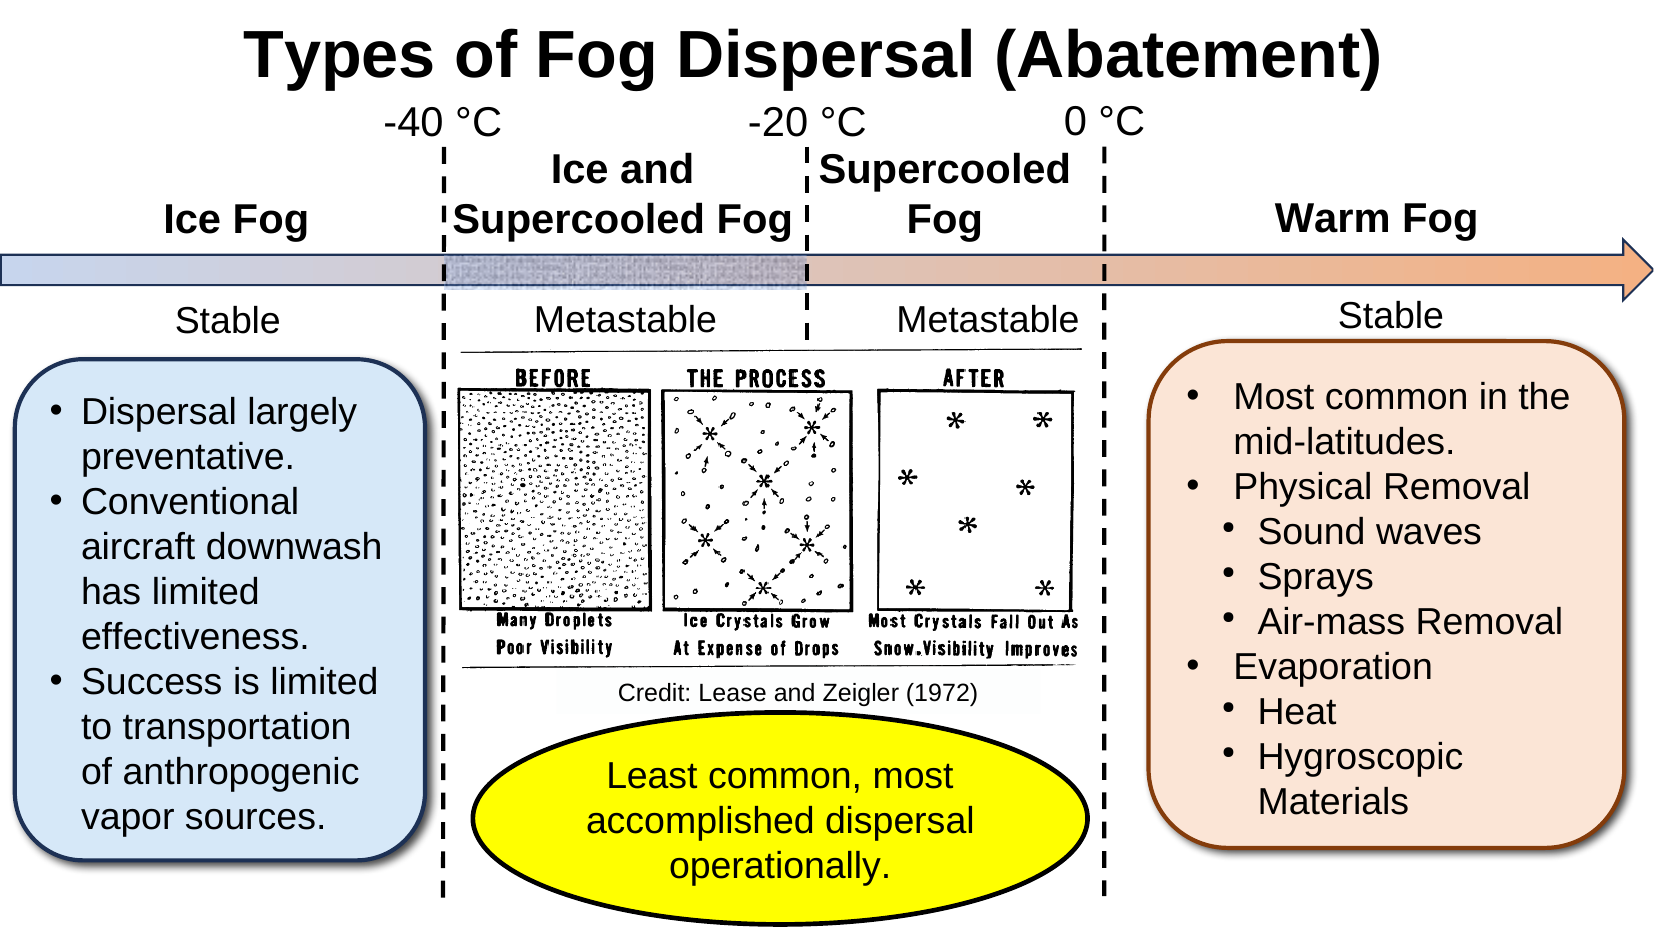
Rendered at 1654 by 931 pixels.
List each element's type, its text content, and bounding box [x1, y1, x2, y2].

text_box Metastable [444, 288, 807, 348]
text_box Dispersal largely preventative. Conventional aircraft downwash has limited effectiveness. Success is limited to transportation of anthropogenic vapor sources. [14, 359, 426, 861]
text_box [0, 239, 1654, 301]
text_box -20 °C [715, 87, 900, 153]
text_box Supercooled Fog [809, 134, 1106, 250]
title Types of Fog Dispersal (Abatement) [0, 0, 1651, 101]
text_box -40 °C [401, 113, 411, 127]
text_box 0 °C [1012, 86, 1197, 152]
text_box Metastable [807, 288, 1170, 348]
text_box Most common in the mid-latitudes. Physical Removal Sound waves Sprays Air-mass Removal Evaporation Heat Hygroscopic Materials [1148, 341, 1625, 848]
text_box Stable [66, 289, 389, 349]
text_box Credit: Lease and Zeigler (1972) [556, 669, 1041, 714]
text_box -40 °C [425, 110, 438, 133]
text_box Ice and Supercooled Fog [414, 134, 832, 249]
text_box Warm Fog [1170, 183, 1583, 249]
text_box Least common, most accomplished dispersal operationally. [472, 712, 1088, 925]
text_box Ice Fog [0, 184, 441, 250]
text_box Stable [1169, 283, 1613, 344]
picture [450, 348, 1088, 694]
text_box -40 °C [350, 87, 535, 153]
text_box -20 °C [790, 110, 803, 133]
